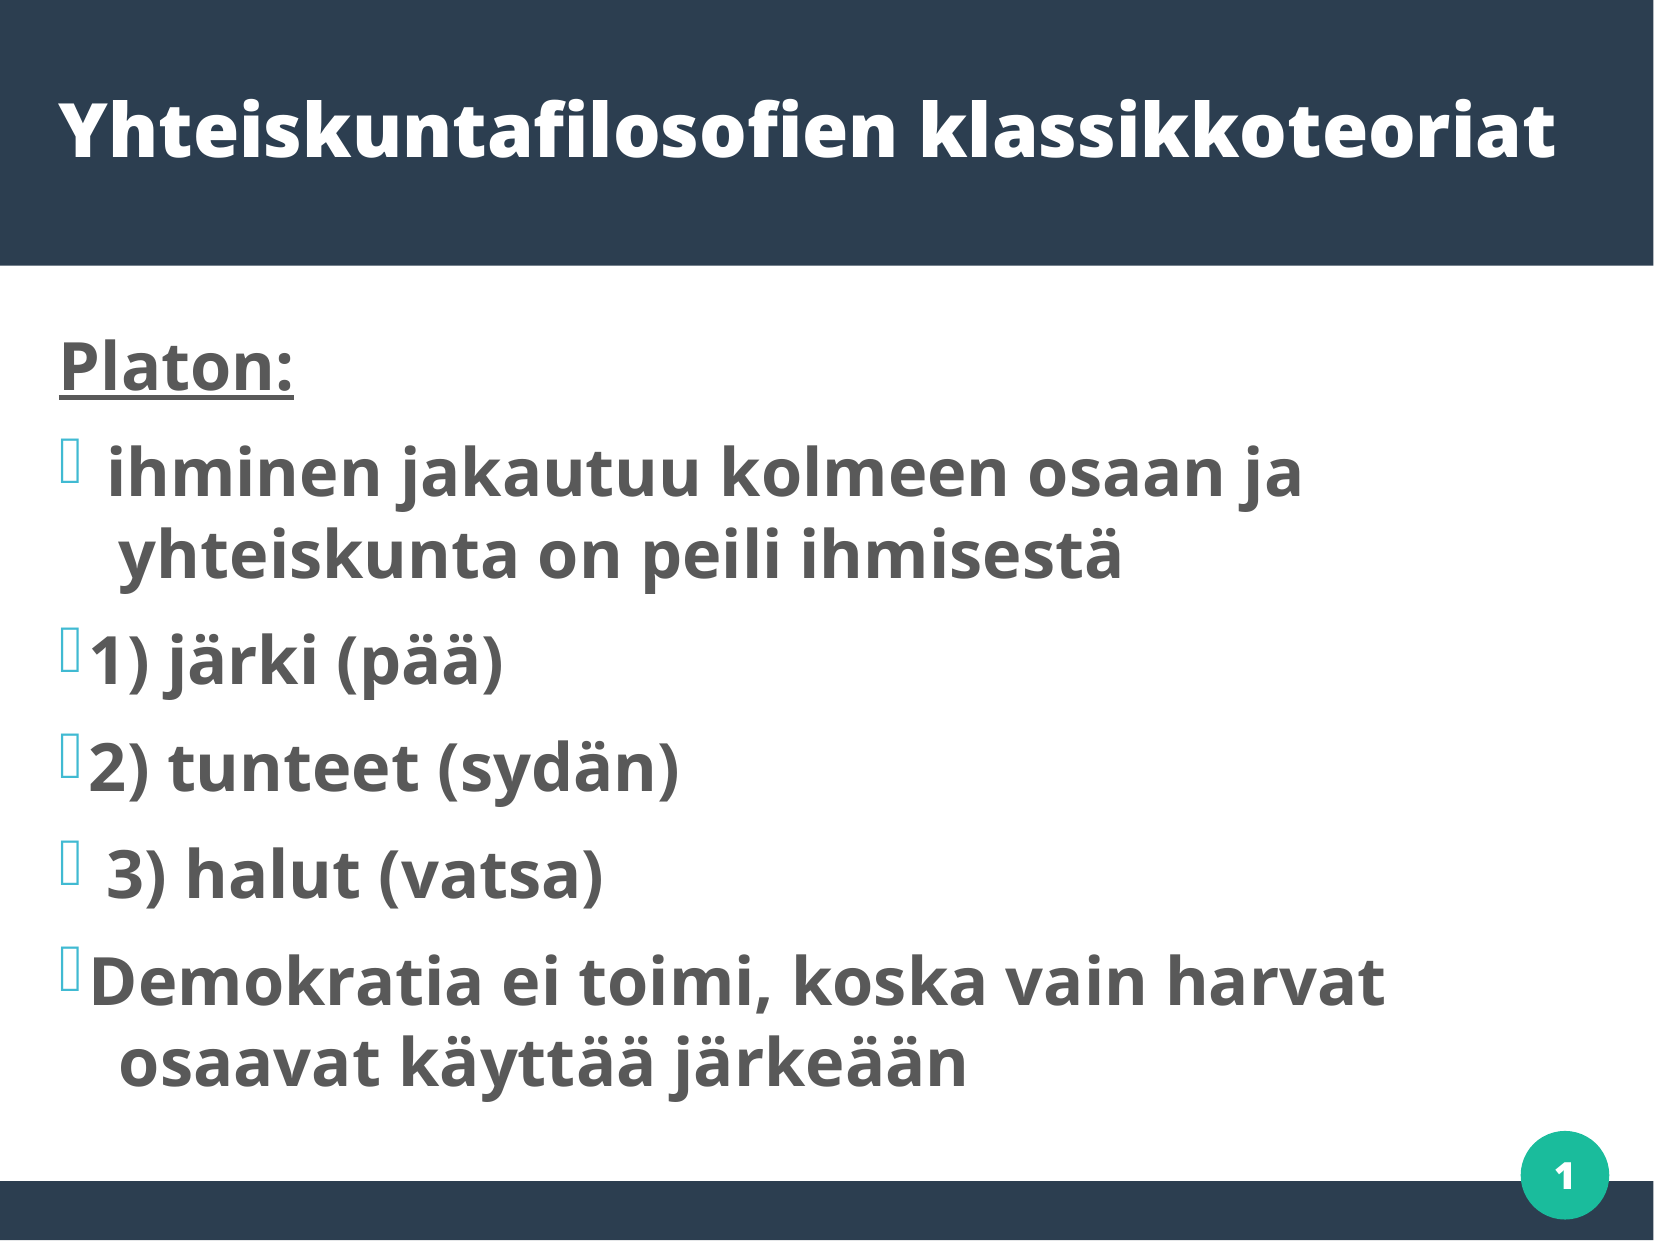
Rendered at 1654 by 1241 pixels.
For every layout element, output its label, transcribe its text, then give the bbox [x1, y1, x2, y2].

title Yhteiskuntafilosofien klassikkoteoriat [59, 49, 1595, 207]
list Platon: ihminen jakautuu kolmeen osaan ja yhteiskunta on peili ihmisestä 1) järki (pää) 2) tunteet (sydän) 3) halut (vatsa) Demokratia ei toimi, koska vain harvat osaavat käyttää järkeään [59, 324, 1595, 1152]
